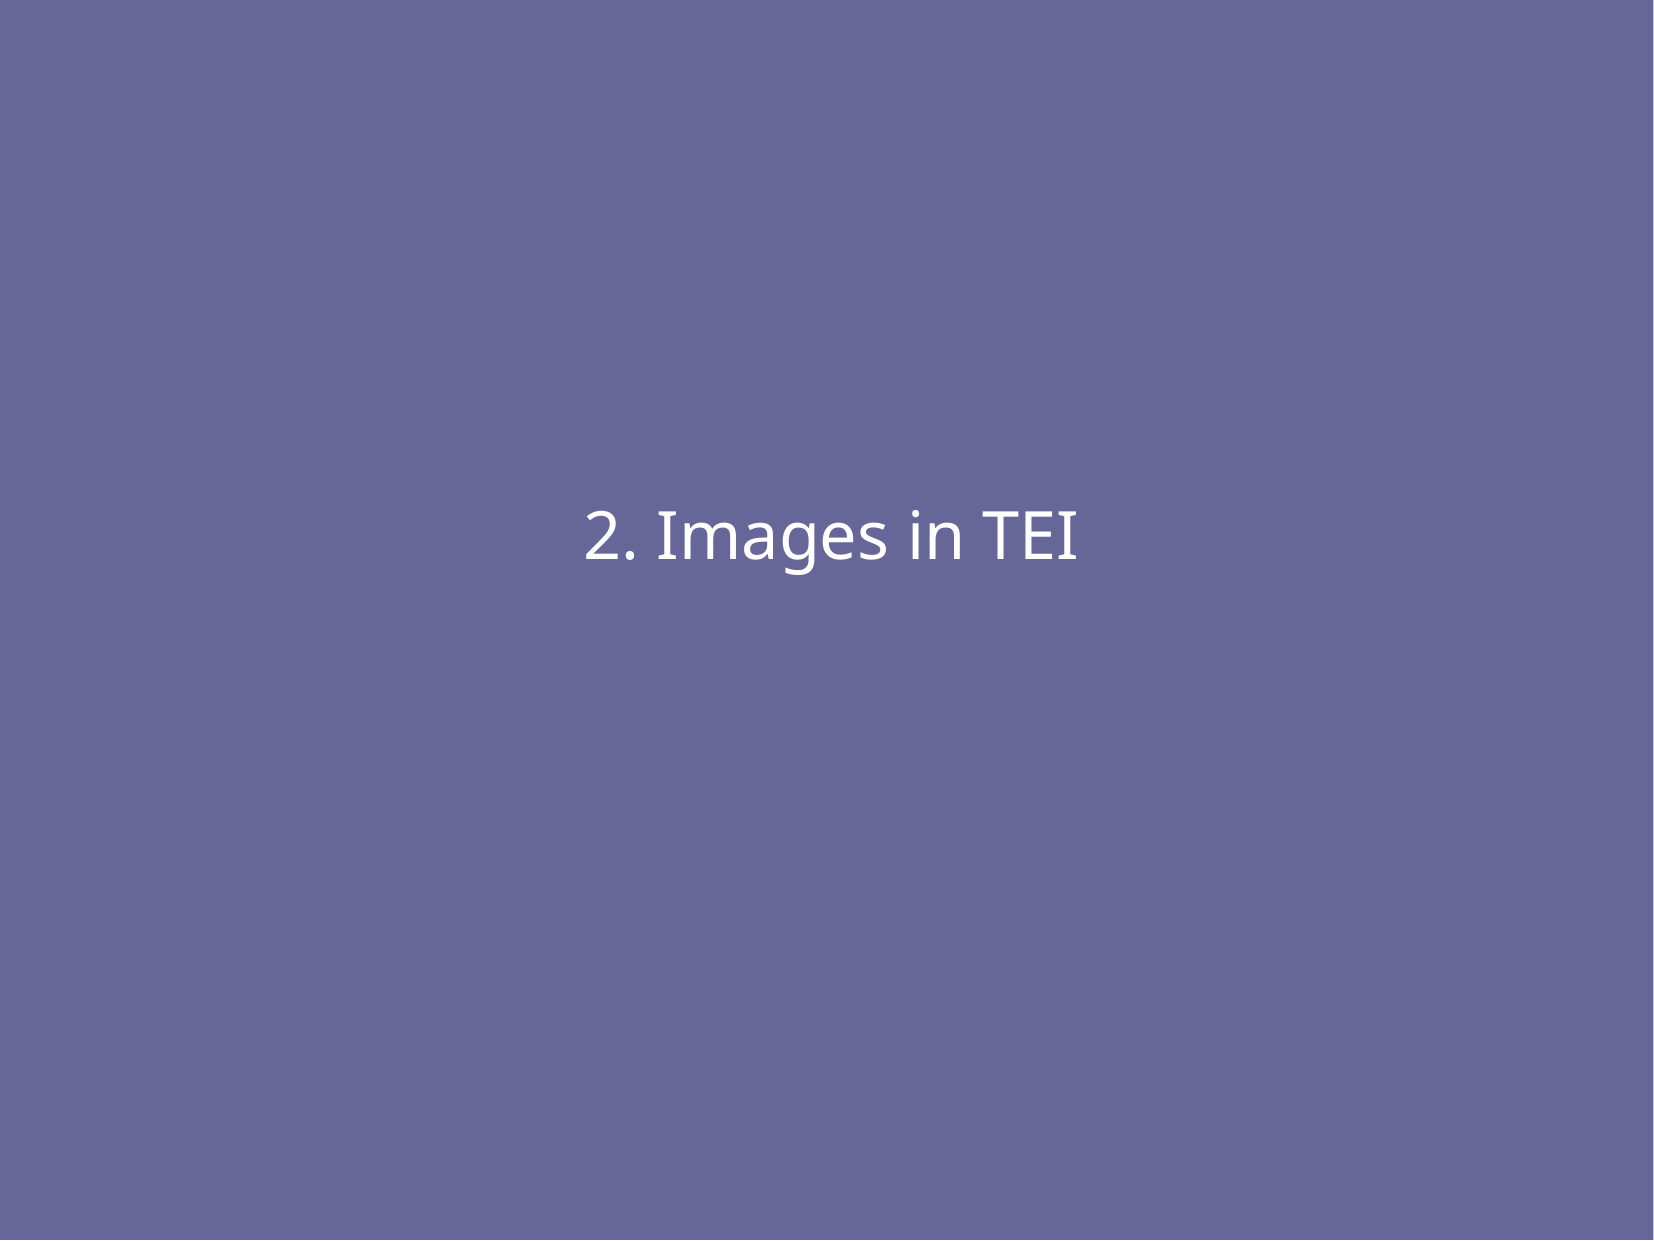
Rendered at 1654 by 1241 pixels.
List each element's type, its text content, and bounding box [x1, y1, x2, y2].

subtitle 2. Images in TEI [125, 150, 1538, 917]
